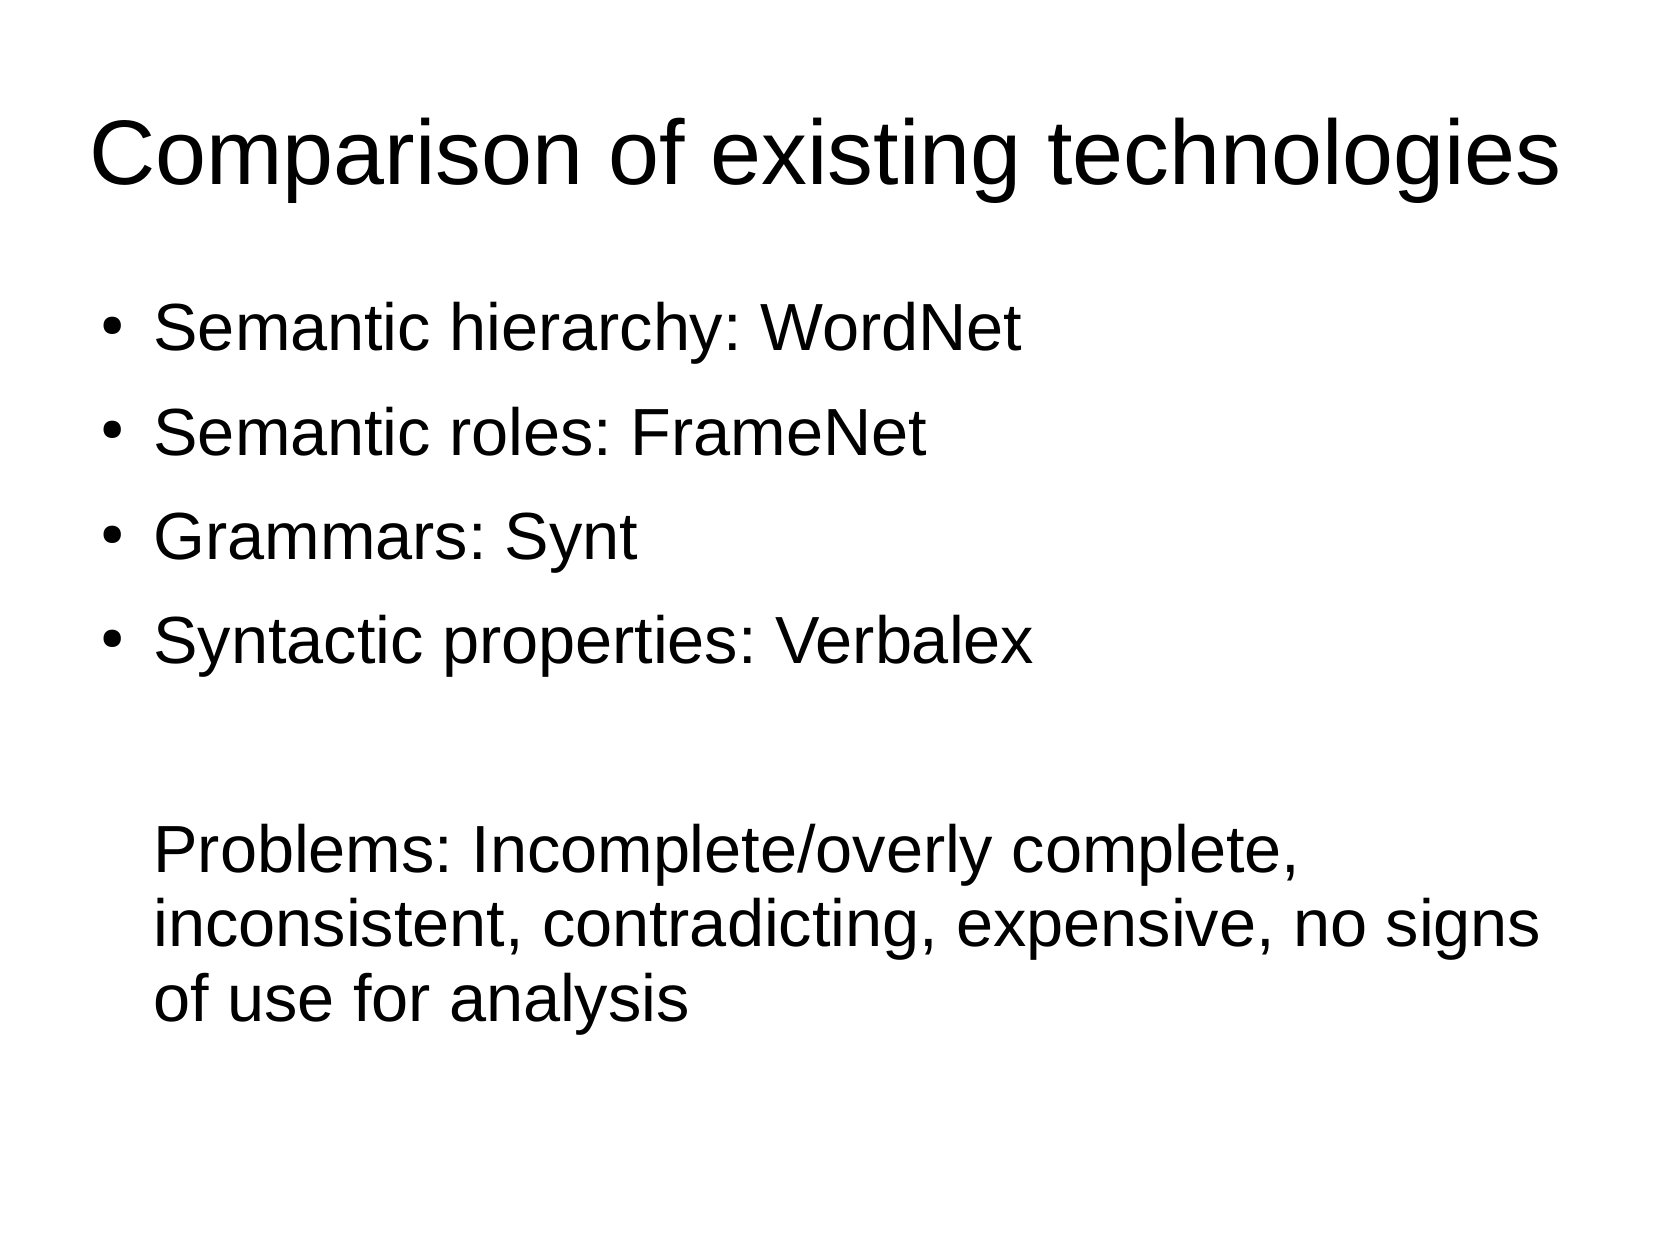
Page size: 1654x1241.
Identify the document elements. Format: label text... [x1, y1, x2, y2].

list Semantic hierarchy: WordNet Semantic roles: FrameNet Grammars: Synt Syntactic properties: Verbalex Problems: Incomplete/overly complete, inconsistent, contradicting, expensive, no signs of use for analysis [82, 290, 1571, 1109]
title Comparison of existing technologies [82, 49, 1571, 257]
